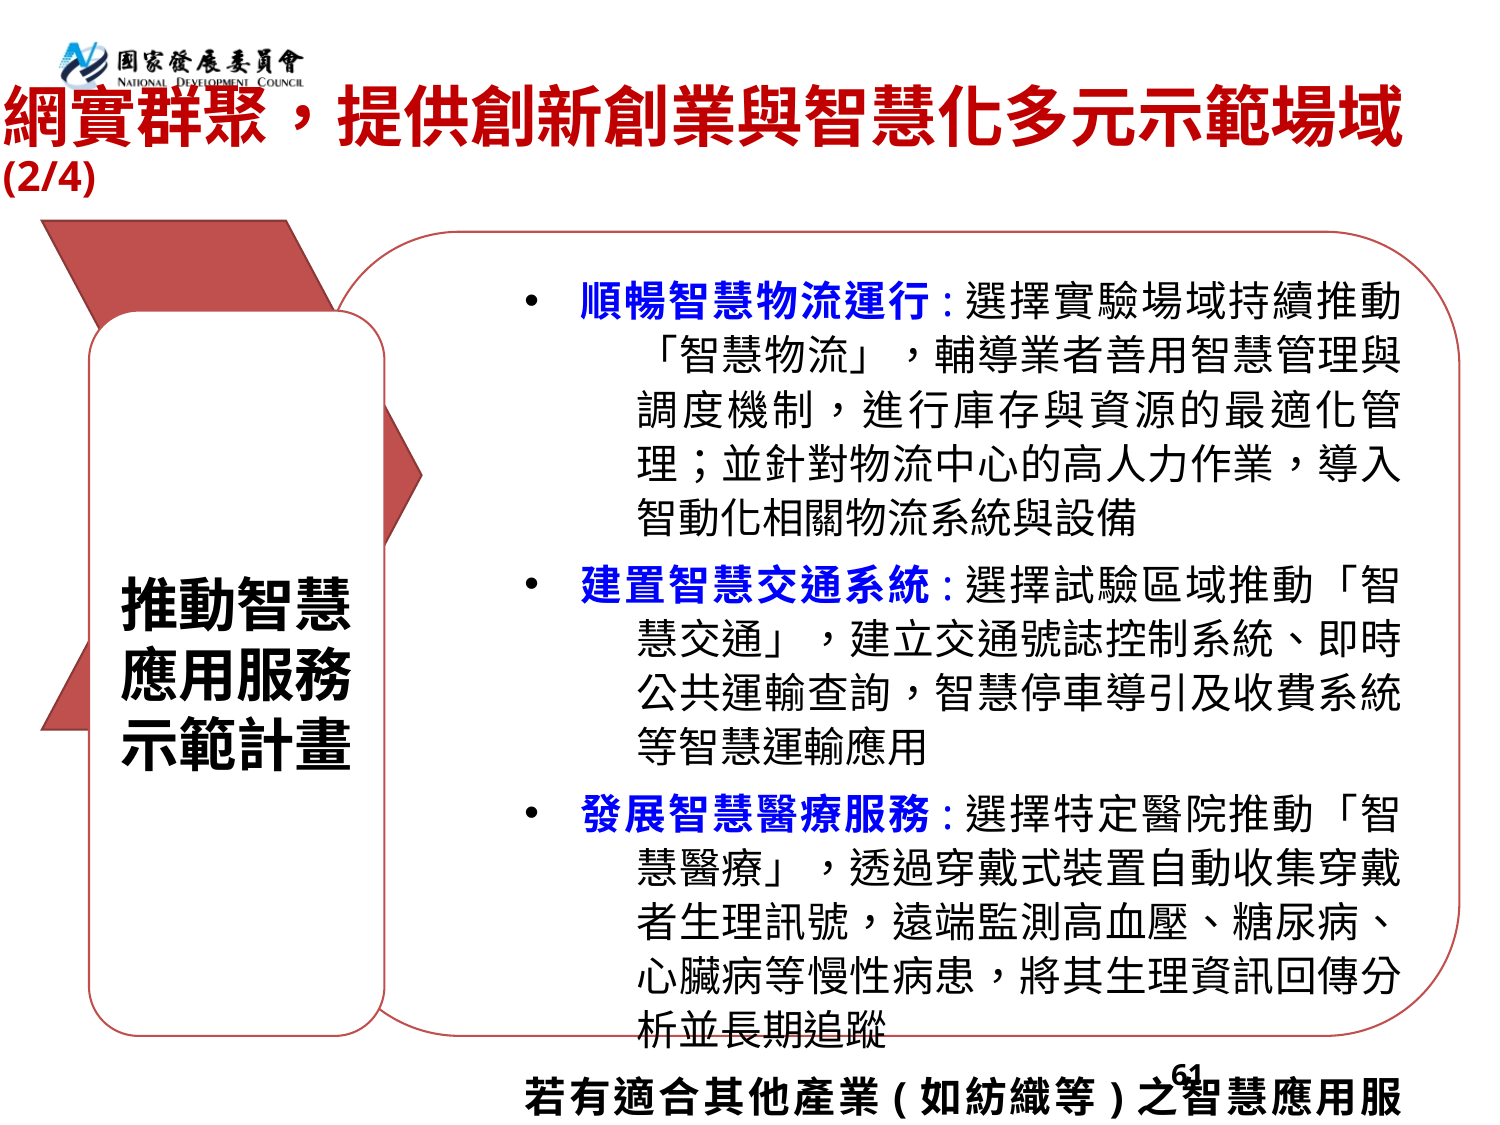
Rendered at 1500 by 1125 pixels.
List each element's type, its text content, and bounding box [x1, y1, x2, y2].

text_box [41, 643, 88, 730]
text_box [42, 222, 334, 329]
text_box 61 [1156, 1045, 1500, 1106]
text_box 順暢智慧物流運行:選擇實驗場域持續推動「智慧物流」，輔導業者善用智慧管理與調度機制，進行庫存與資源的最適化管理；並針對物流中心的高人力作業，導入智動化相關物流系統與設備 建置智慧交通系統:選擇試驗區域推動「智慧交通」，建立交通號誌控制系統、即時公共運輸查詢，智慧停車導引及收費系統等智慧運輸應用 發展智慧醫療服務:選擇特定醫院推動「智慧醫療」，透過穿戴式裝置自動收集穿戴者生理訊號，遠端監測高血壓、糖尿病、心臟病等慢性病患，將其生理資訊回傳分析並長期追蹤 若有適合其他產業(如紡織等)之智慧應用服務，亦可申請示範計畫。 [337, 231, 1460, 1036]
text_box 推動智慧應用服務示範計畫 [88, 310, 385, 1036]
title 網實群聚，提供創新創業與智慧化多元示範場域(2/4) [0, 63, 1500, 222]
text_box [385, 406, 422, 544]
